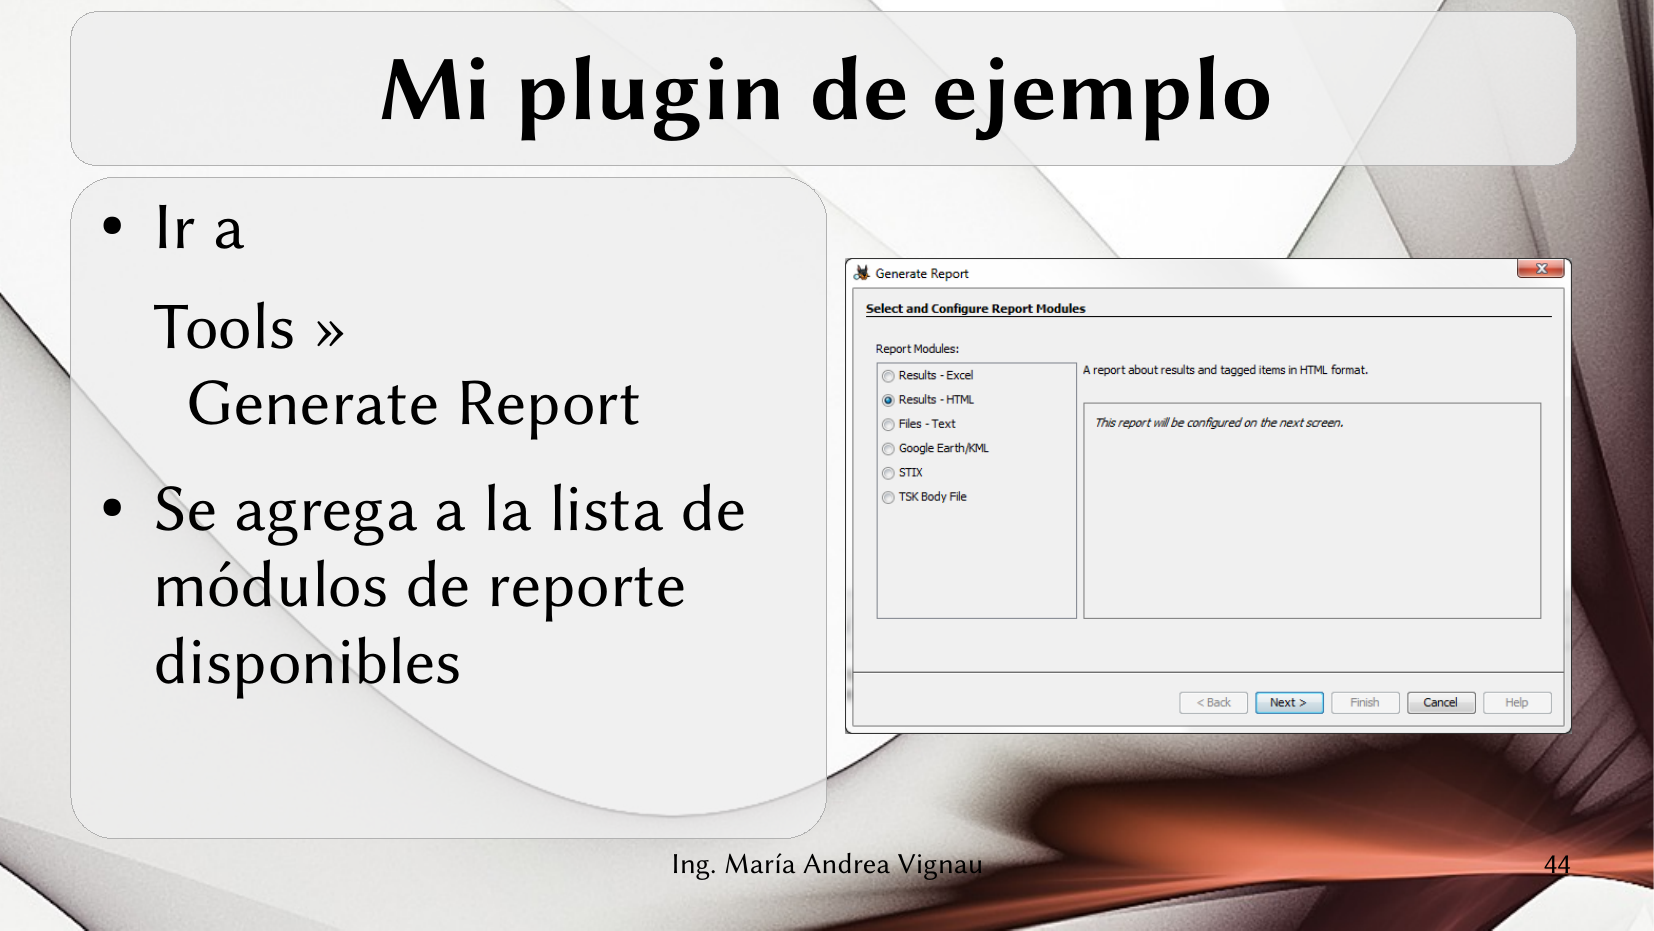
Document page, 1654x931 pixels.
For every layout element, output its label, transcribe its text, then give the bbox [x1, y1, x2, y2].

list Ir a Tools » Generate Report Se agrega a la lista de módulos de reporte disponibles [82, 188, 809, 827]
title Mi plugin de ejemplo [82, 11, 1571, 168]
picture [0, 0, 1654, 931]
